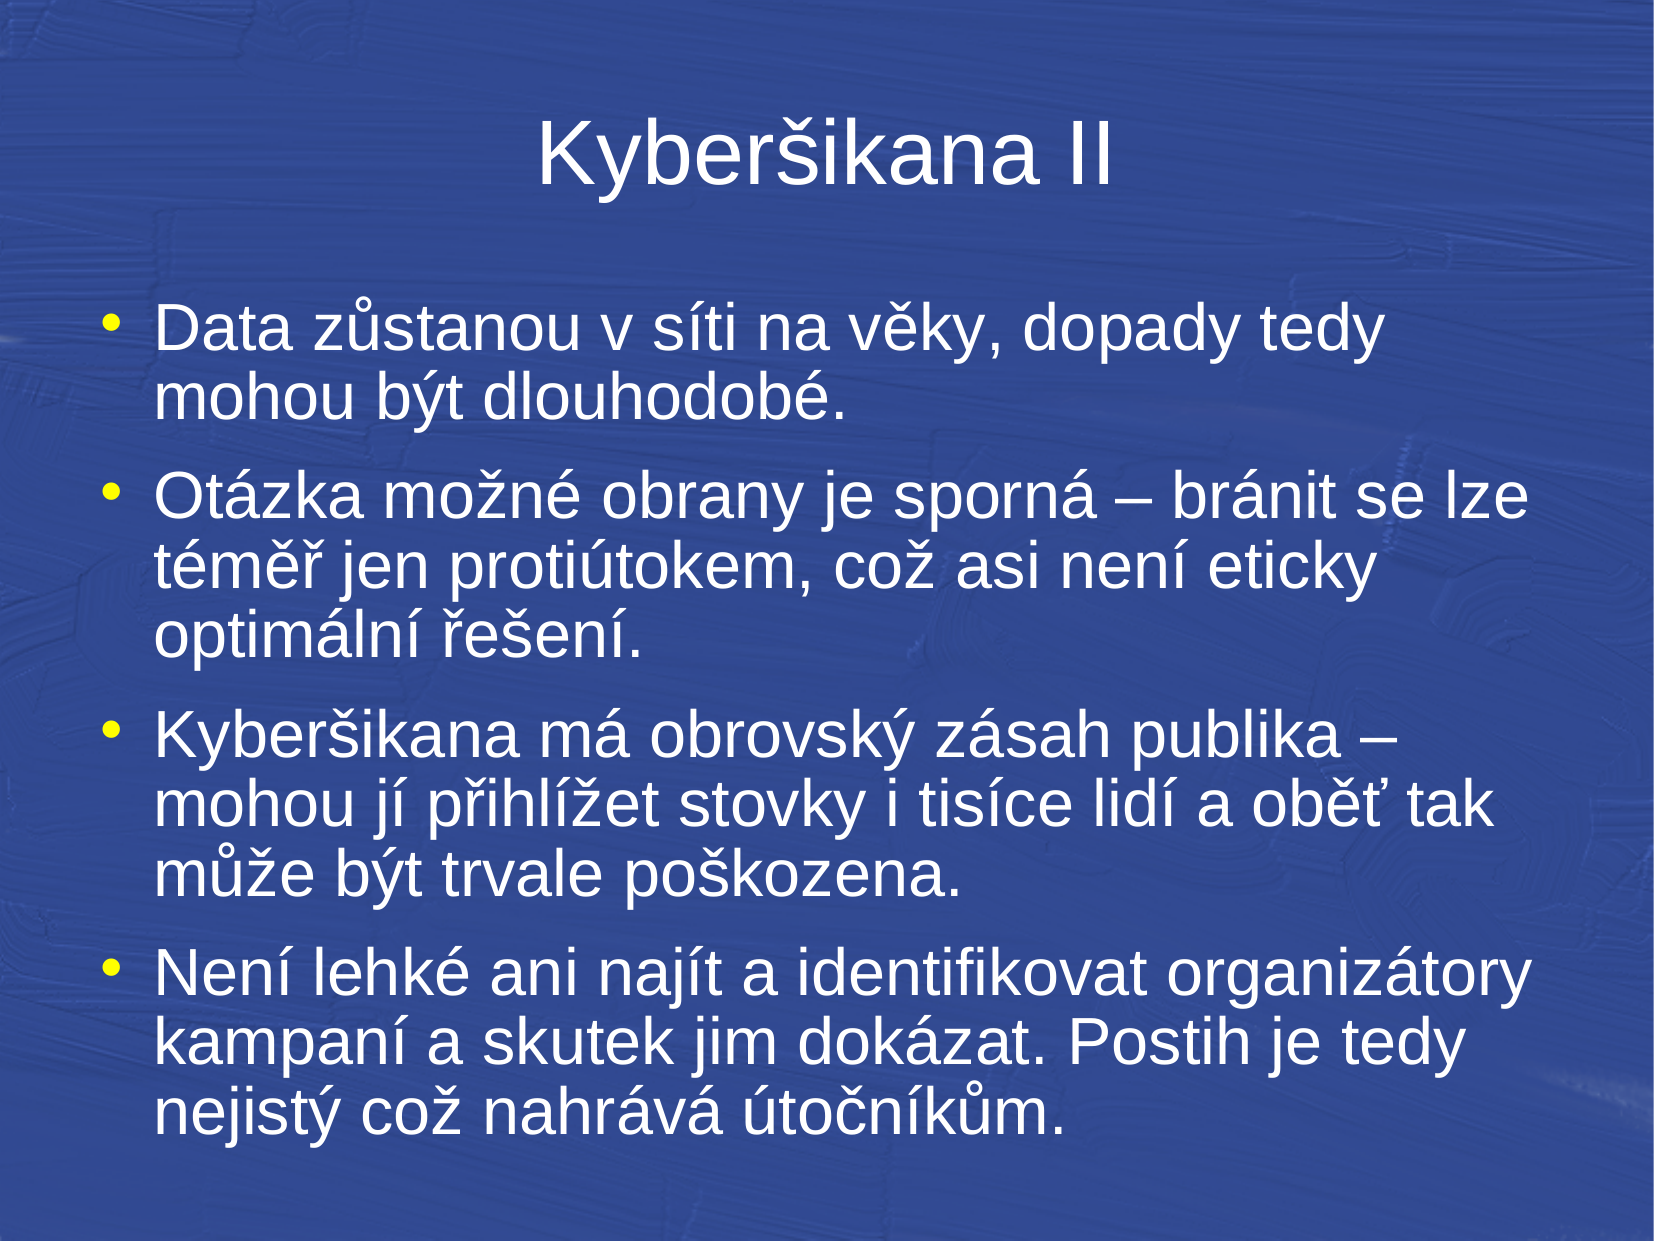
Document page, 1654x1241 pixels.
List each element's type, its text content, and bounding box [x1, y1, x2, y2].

list Data zůstanou v síti na věky, dopady tedy mohou být dlouhodobé. Otázka možné obrany je sporná – bránit se lze téměř jen protiútokem, což asi není eticky optimální řešení. Kyberšikana má obrovský zásah publika – mohou jí přihlížet stovky i tisíce lidí a oběť tak může být trvale poškozena. Není lehké ani najít a identifikovat organizátory kampaní a skutek jim dokázat. Postih je tedy nejistý což nahrává útočníkům. [82, 290, 1571, 1202]
title Kyberšikana II [82, 56, 1571, 249]
picture [0, 0, 1654, 1241]
